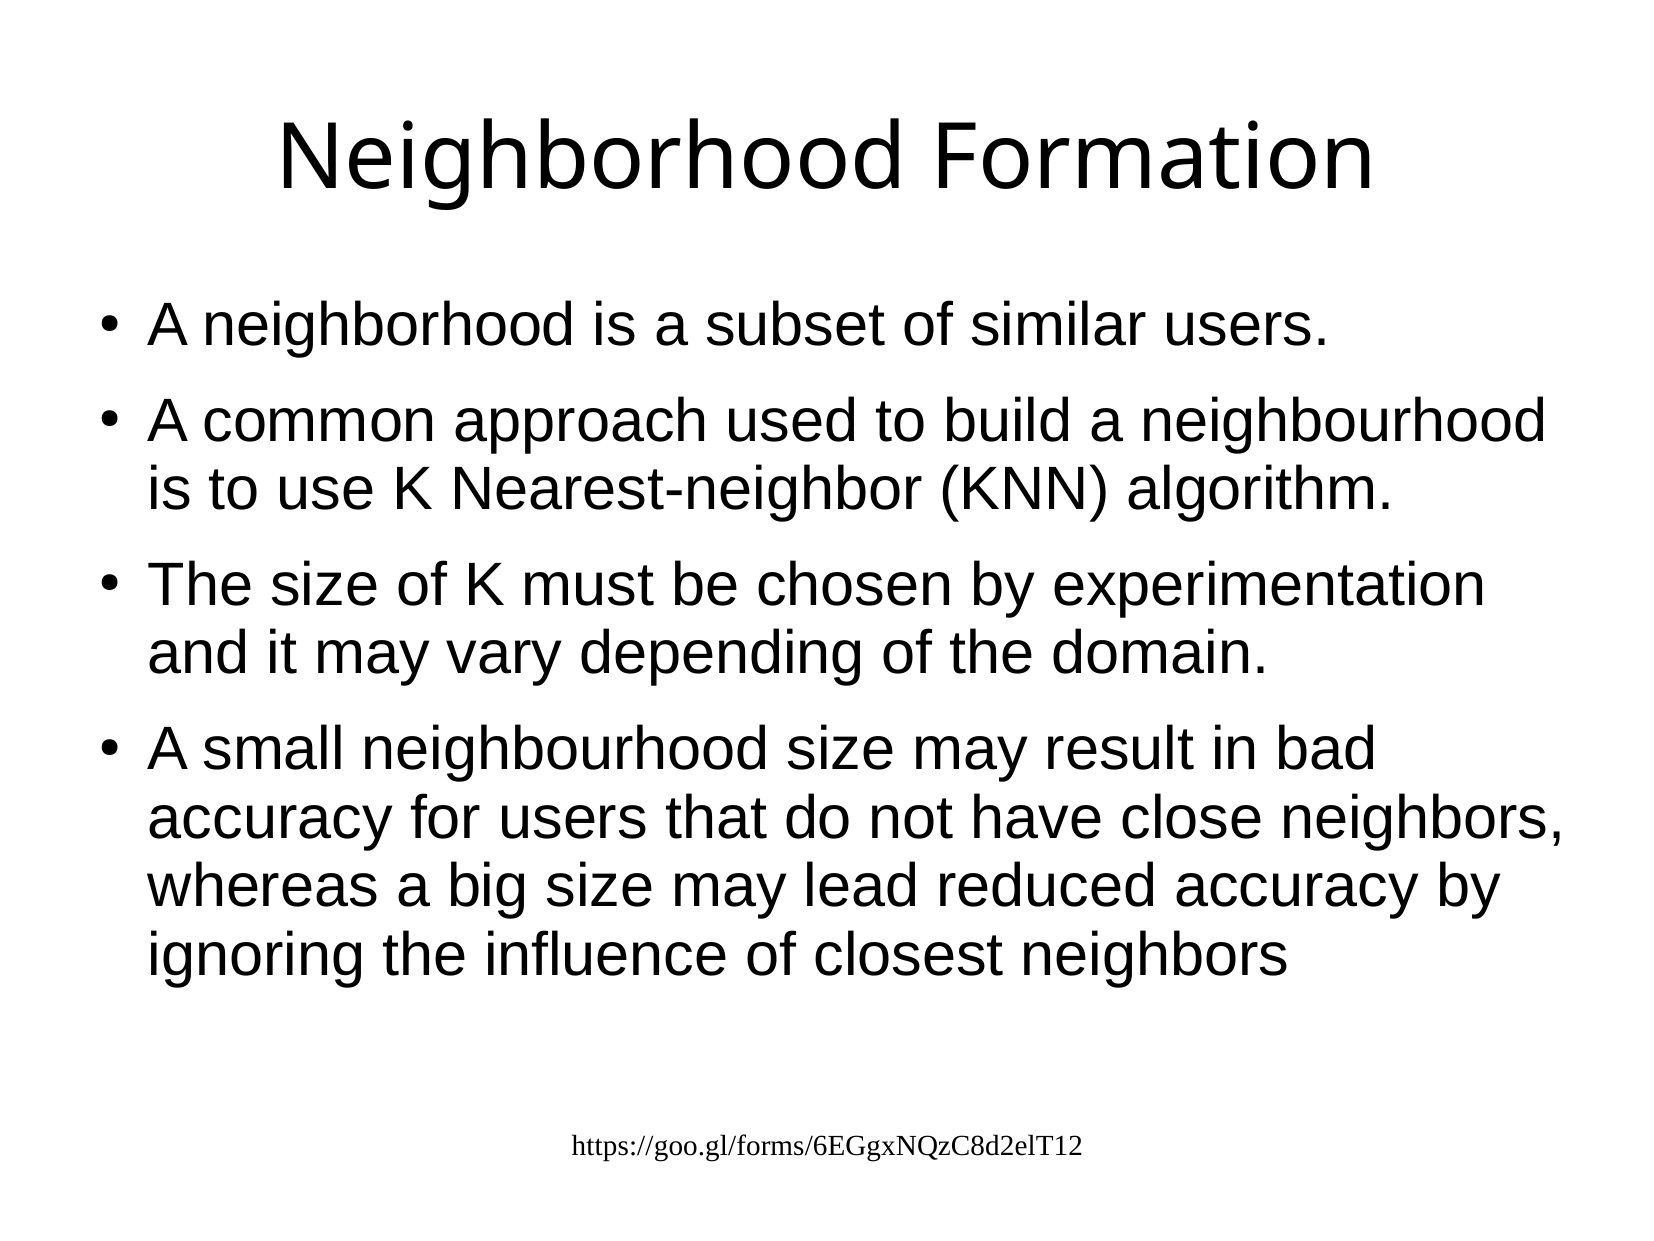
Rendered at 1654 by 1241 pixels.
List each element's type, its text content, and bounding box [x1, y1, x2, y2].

list A neighborhood is a subset of similar users. A common approach used to build a neighbourhood is to use K Nearest-neighbor (KNN) algorithm. The size of K must be chosen by experimentation and it may vary depending of the domain. A small neighbourhood size may result in bad accuracy for users that do not have close neighbors, whereas a big size may lead reduced accuracy by ignoring the influence of closest neighbors [82, 290, 1571, 1010]
title Neighborhood Formation [82, 49, 1571, 257]
